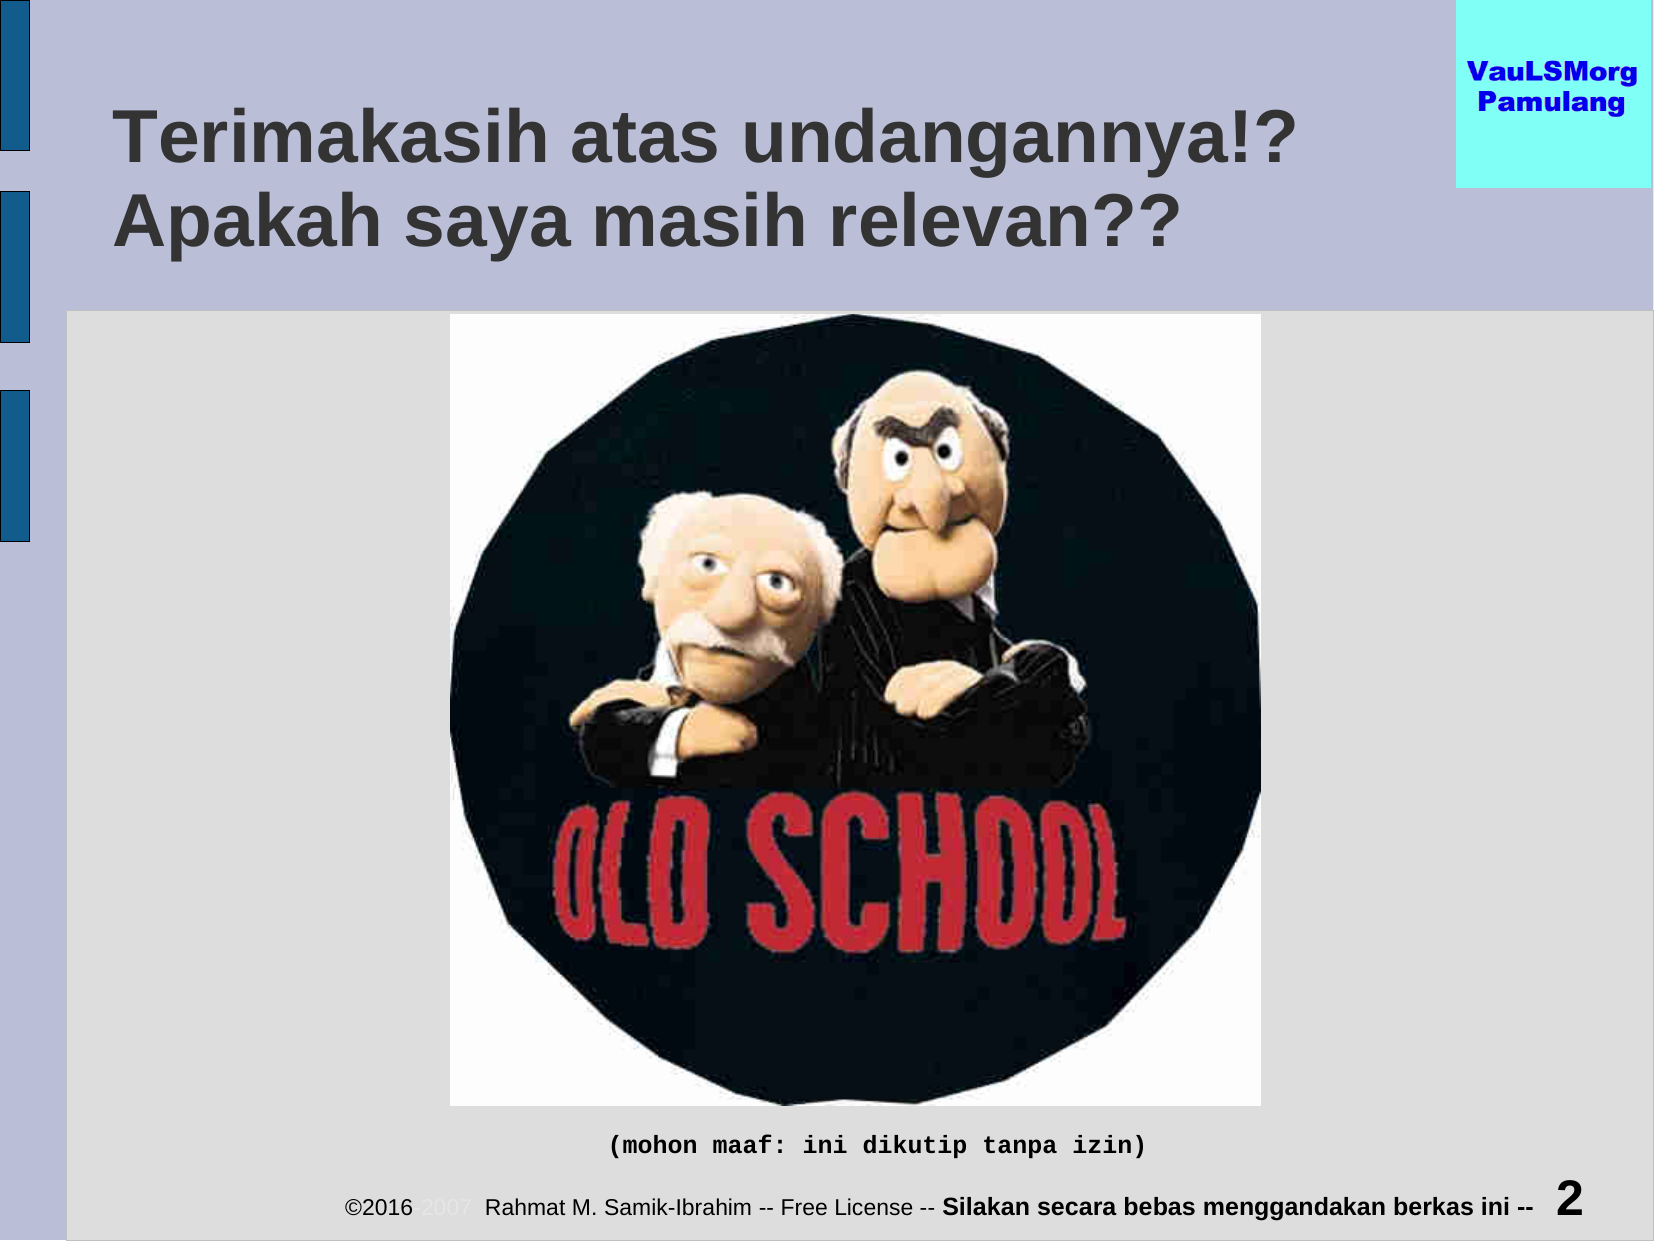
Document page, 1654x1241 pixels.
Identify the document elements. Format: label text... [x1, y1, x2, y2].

picture [1456, 0, 1651, 188]
picture [450, 314, 1261, 1106]
title Terimakasih atas undangannya!? Apakah saya masih relevan?? [112, 75, 1426, 283]
text_box (mohon maaf: ini dikutip tanpa izin) [592, 1125, 1163, 1169]
